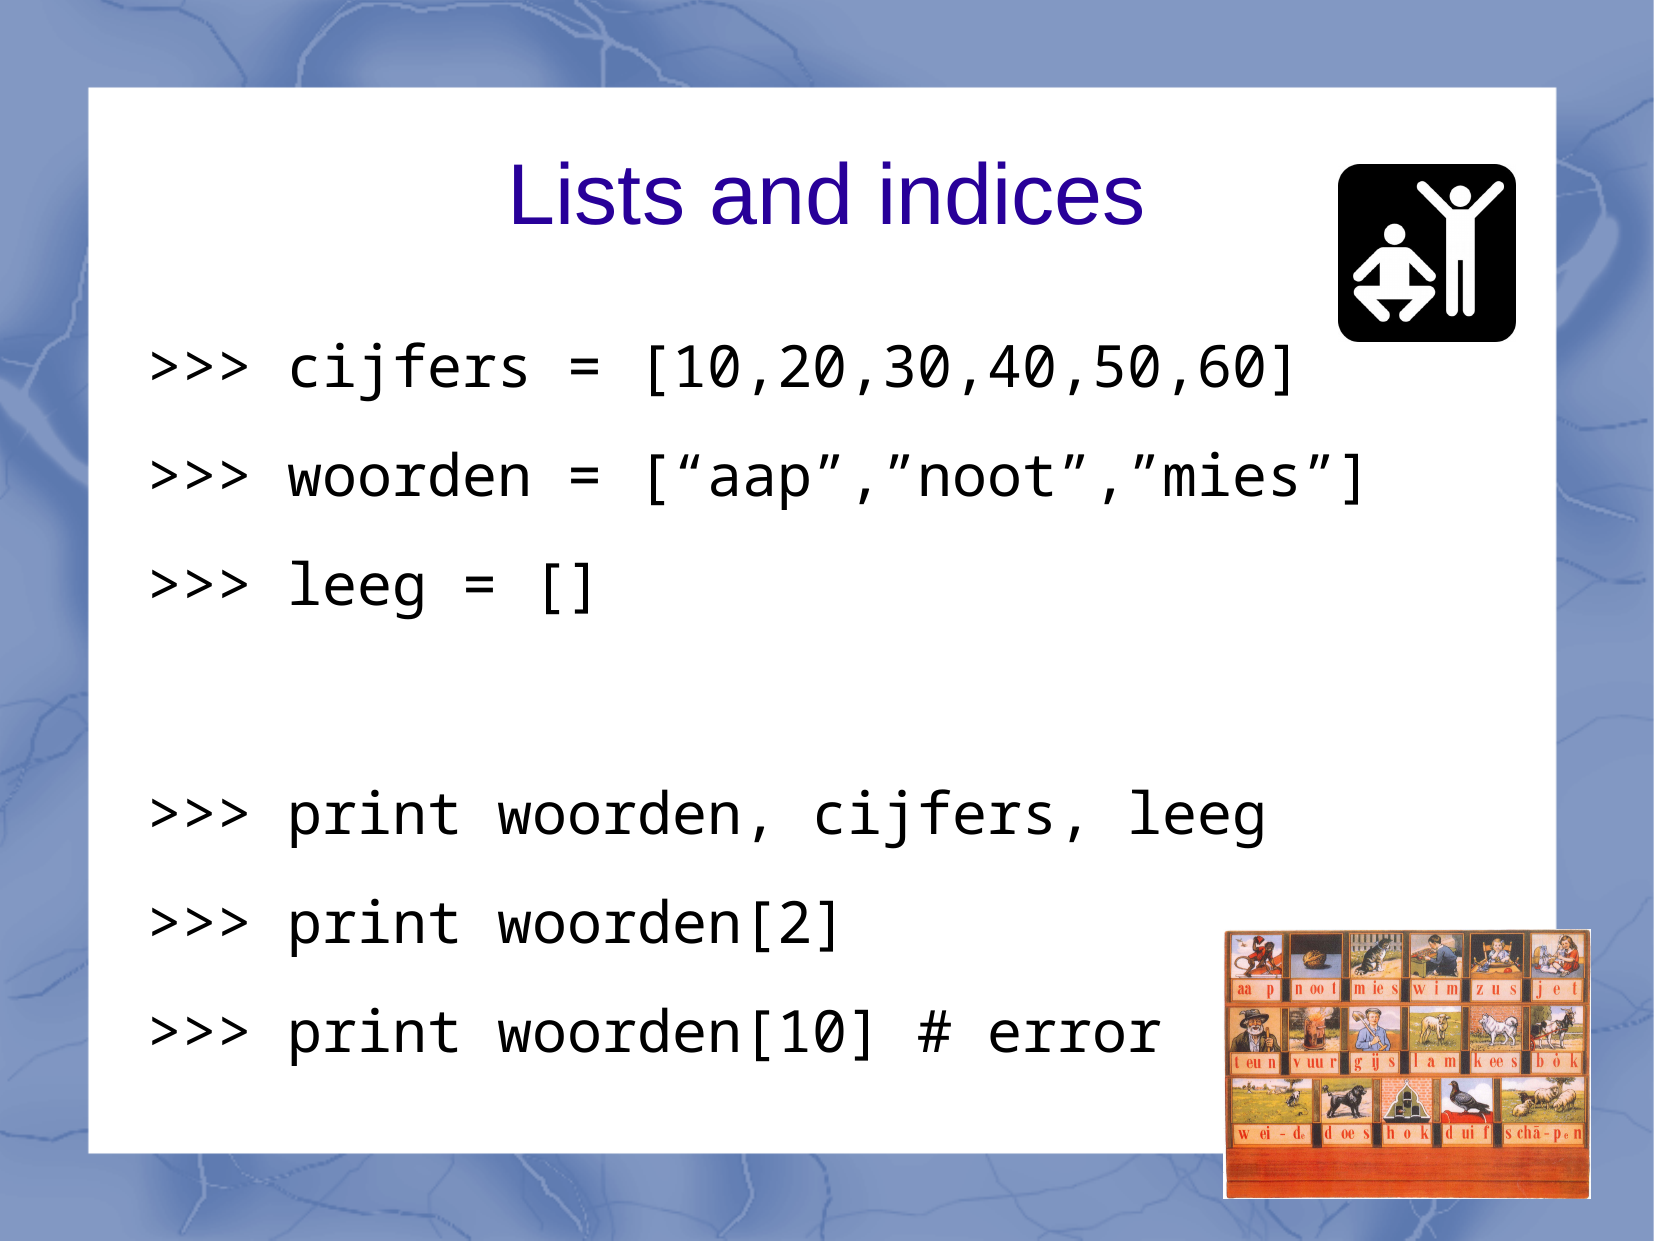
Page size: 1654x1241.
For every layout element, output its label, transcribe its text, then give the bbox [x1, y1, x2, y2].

list >>> cijfers = [10,20,30,40,50,60] >>> woorden = [“aap”,”noot”,”mies”] >>> leeg = [] >>> print woorden, cijfers, leeg >>> print woorden[2] >>> print woorden[10] # error [147, 325, 1506, 1045]
picture [0, 0, 1654, 1241]
title Lists and indices [118, 90, 1536, 298]
